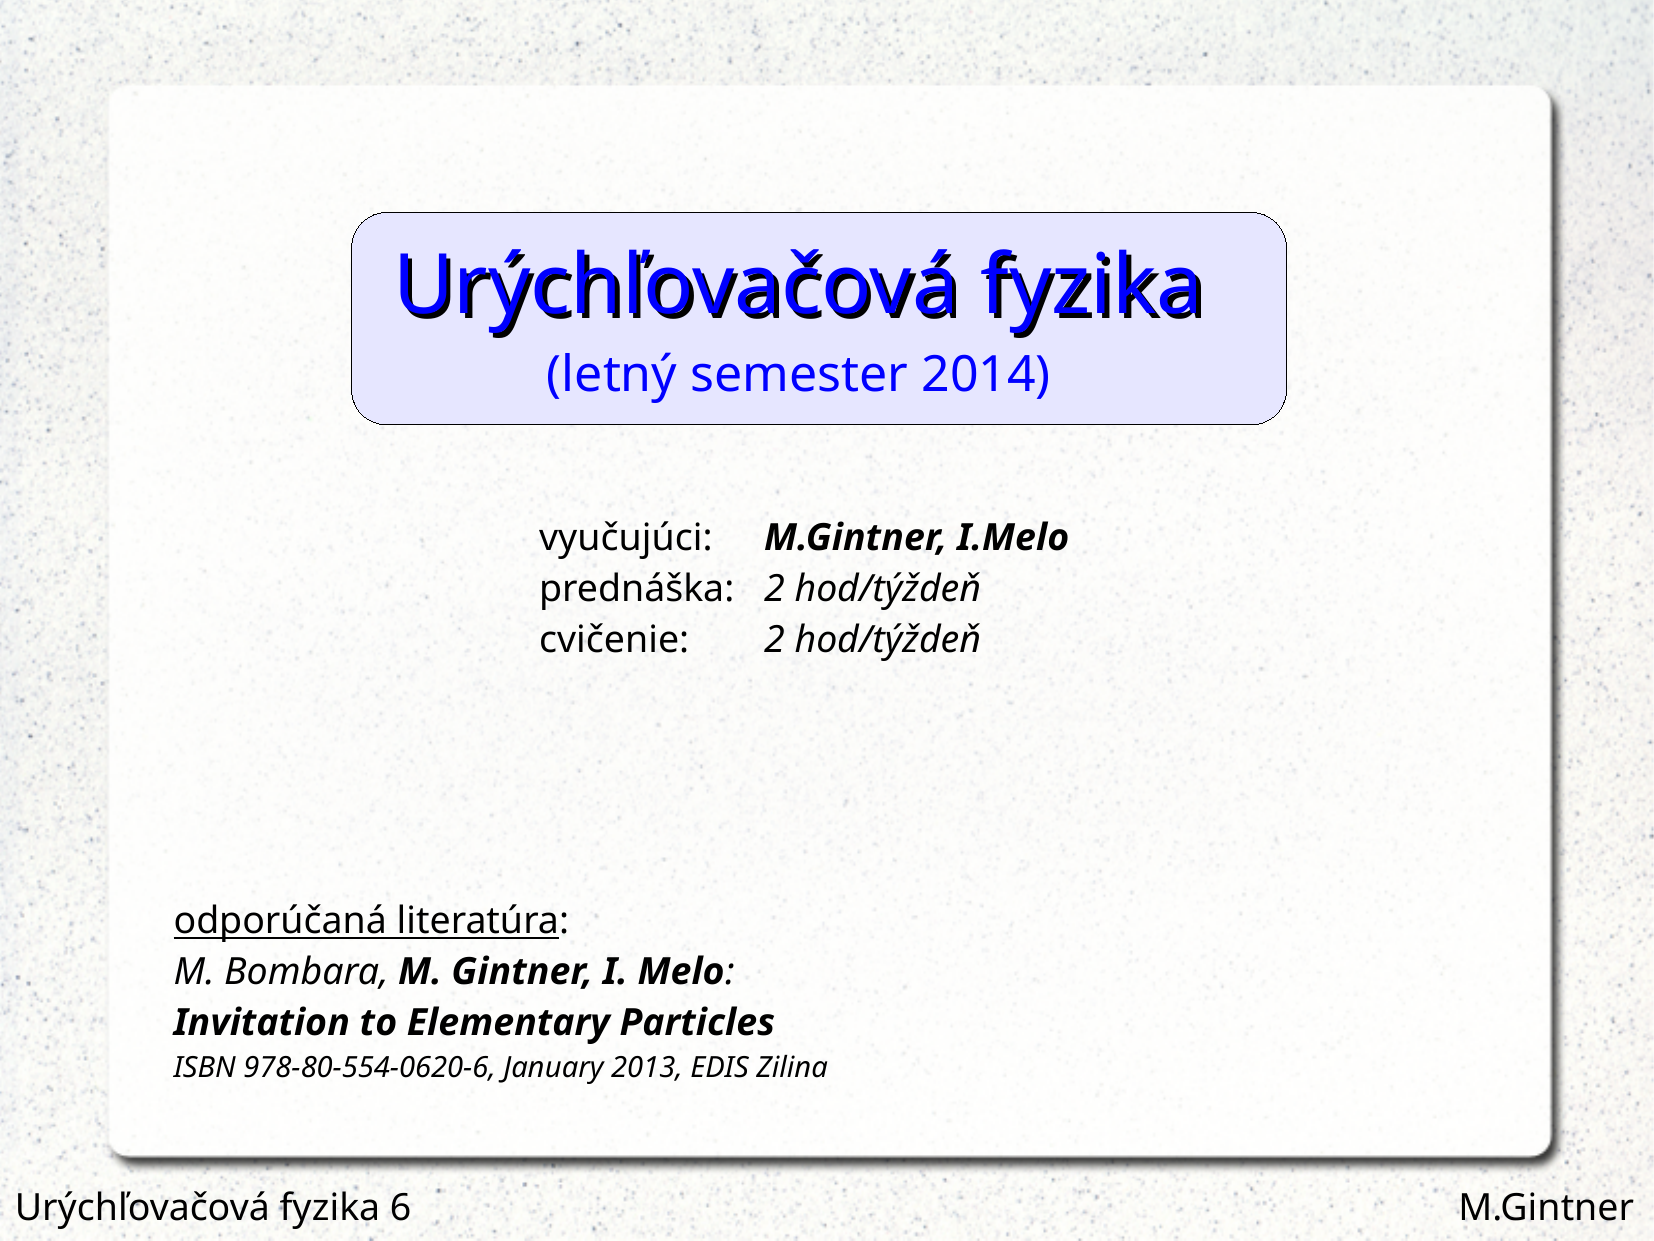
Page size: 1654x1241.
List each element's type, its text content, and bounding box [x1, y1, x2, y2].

text_box [351, 212, 1287, 425]
picture [0, 0, 1654, 1241]
text_box Urýchľovačová fyzika (letný semester 2014) [378, 217, 1252, 418]
text_box M.Gintner [1443, 1173, 1654, 1241]
text_box vyučujúci: M.Gintner, I.Melo prednáška: 2 hod/týždeň cvičenie: 2 hod/týždeň [524, 502, 1114, 727]
text_box odporúčaná literatúra: M. Bombara, M. Gintner, I. Melo: Invitation to Elementary Particles ISBN 978-80-554-0620-6, January 2013, EDIS Zilina [158, 886, 933, 1099]
text_box Urýchľovačová fyzika 6 [0, 1173, 445, 1241]
